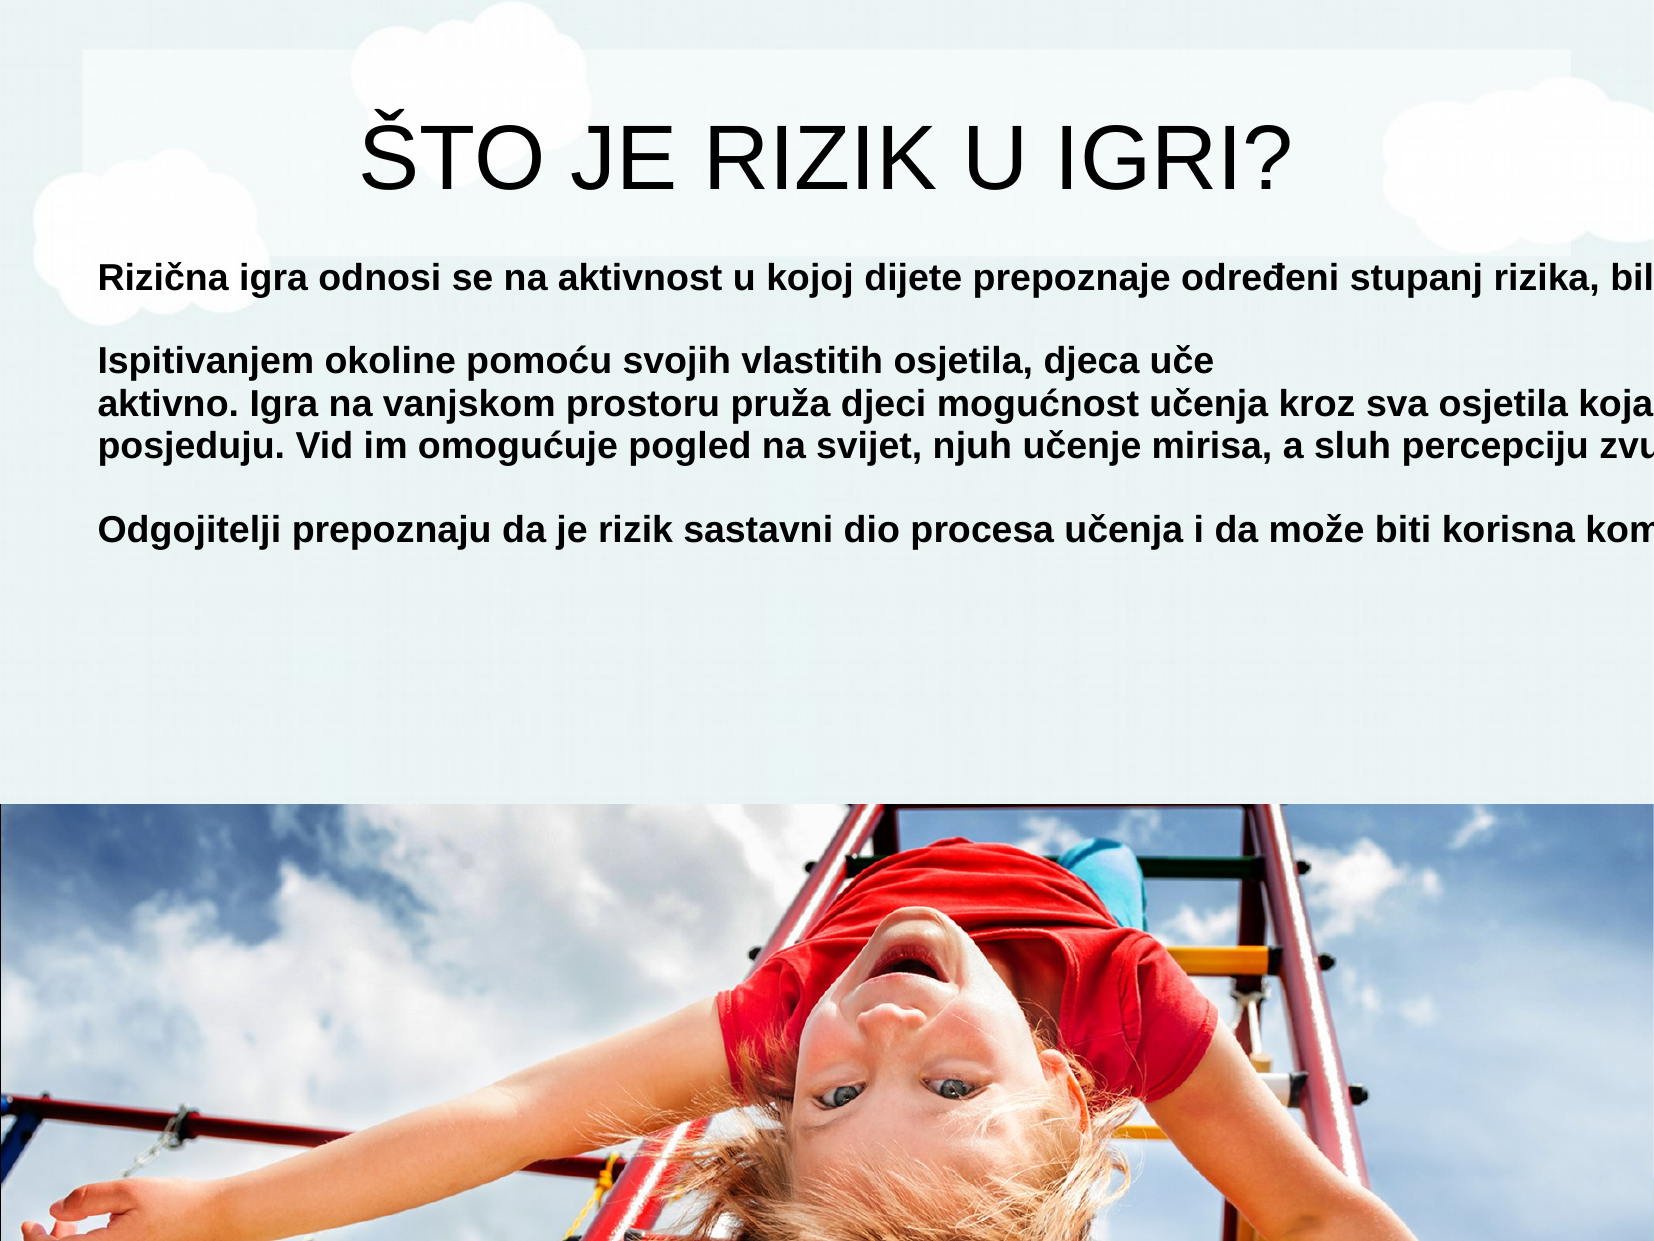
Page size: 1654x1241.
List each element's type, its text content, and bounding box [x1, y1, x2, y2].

title ŠTO JE RIZIK U IGRI? [82, 49, 1571, 257]
picture [0, 804, 1654, 1241]
text_box Rizična igra odnosi se na aktivnost u kojoj dijete prepoznaje određeni stupanj rizika, bilo fizičkog ili emocionalnog, u kojem se, unatoč mogućim izazovima, potiče razvoj njegovih vještina, samopouzdanja i sposobnosti za suočavanje s nepoznatim. Ispitivanjem okoline pomoću svojih vlastitih osjetila, djeca uče aktivno. Igra na vanjskom prostoru pruža djeci mogućnost učenja kroz sva osjetila koja posjeduju. Vid im omogućuje pogled na svijet, njuh učenje mirisa, a sluh percepciju zvukova. Odgojitelji prepoznaju da je rizik sastavni dio procesa učenja i da može biti korisna komponenta u dječjem razvoju, pod uvjetom da je pažljivo nadgledan i vođen. [82, 206, 1441, 1197]
